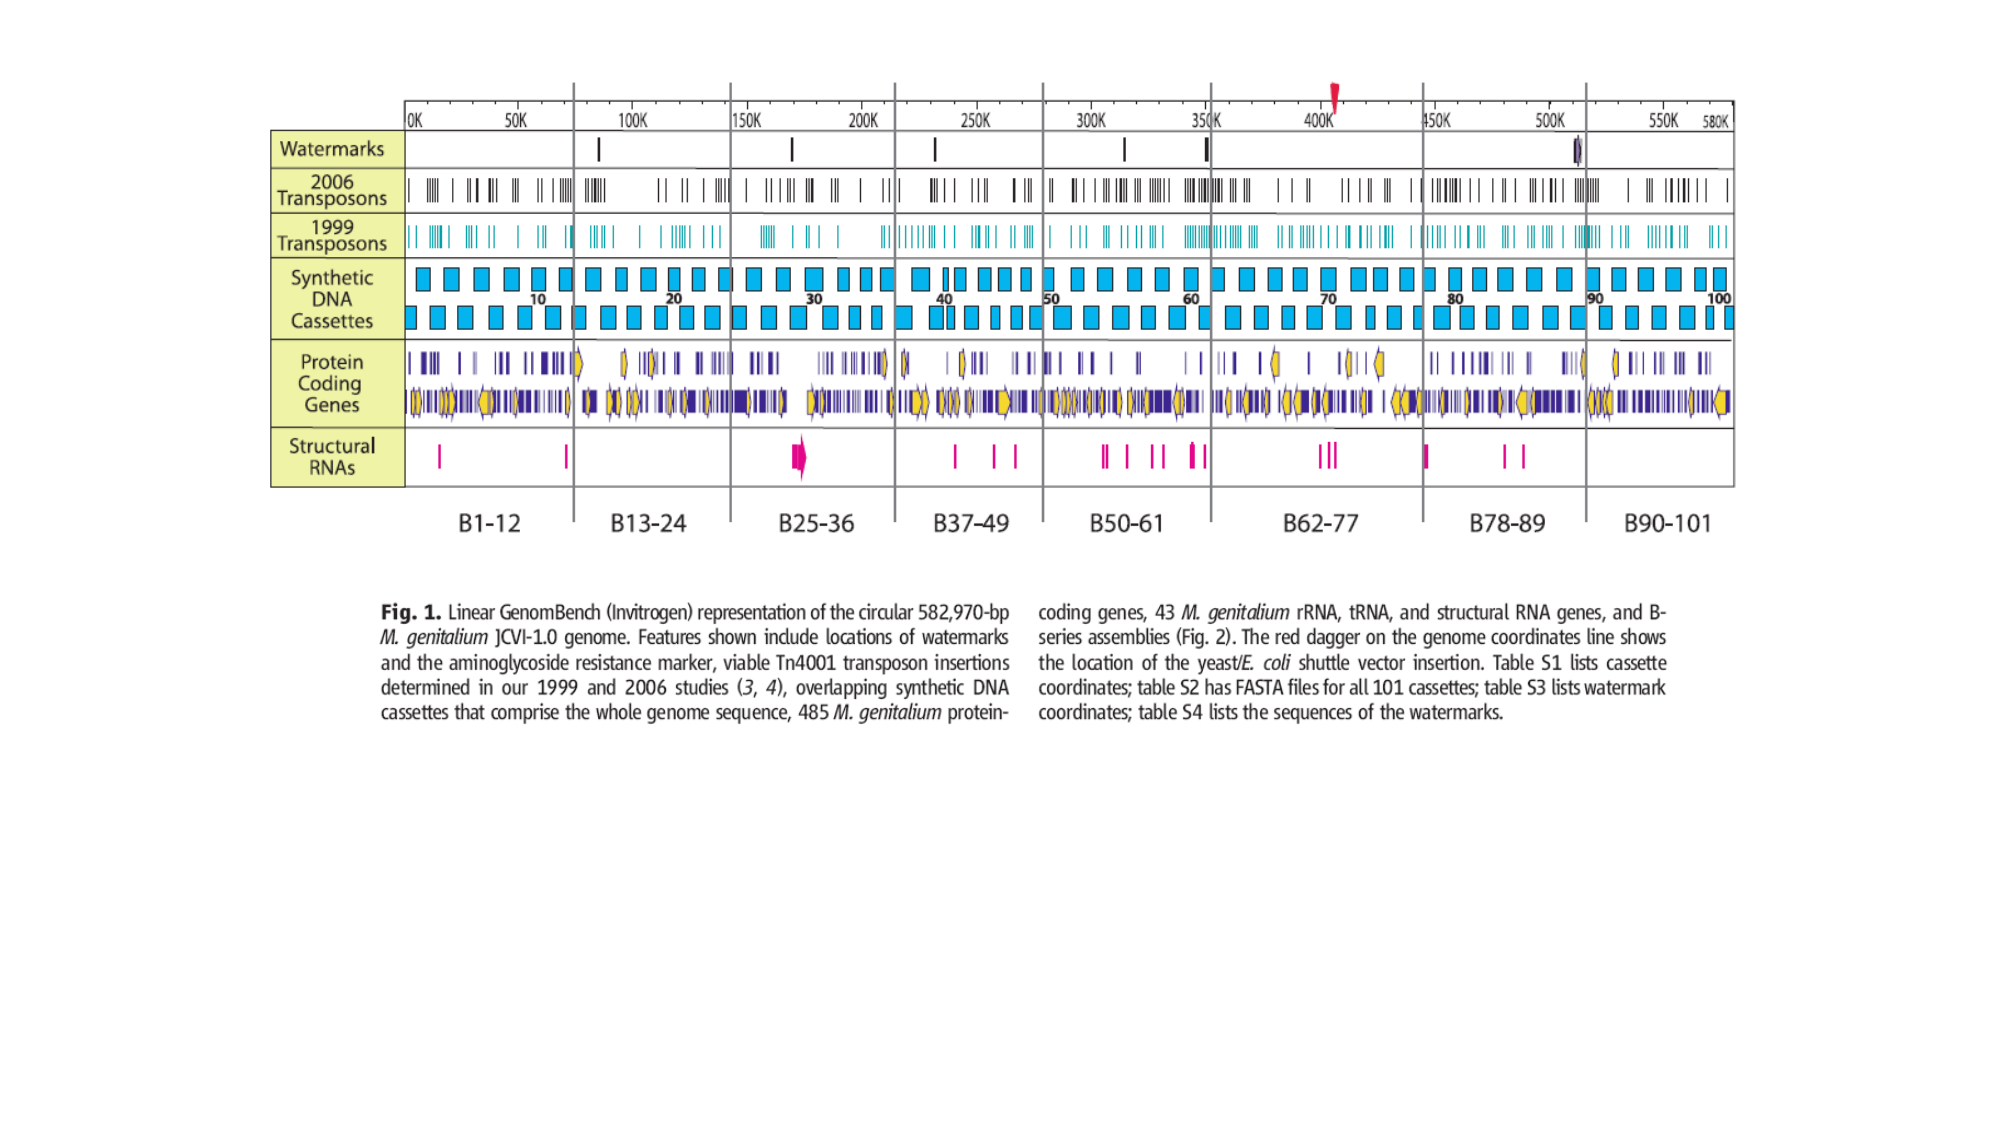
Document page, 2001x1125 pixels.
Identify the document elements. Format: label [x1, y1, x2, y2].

picture [373, 597, 1673, 725]
picture [249, 56, 1750, 547]
